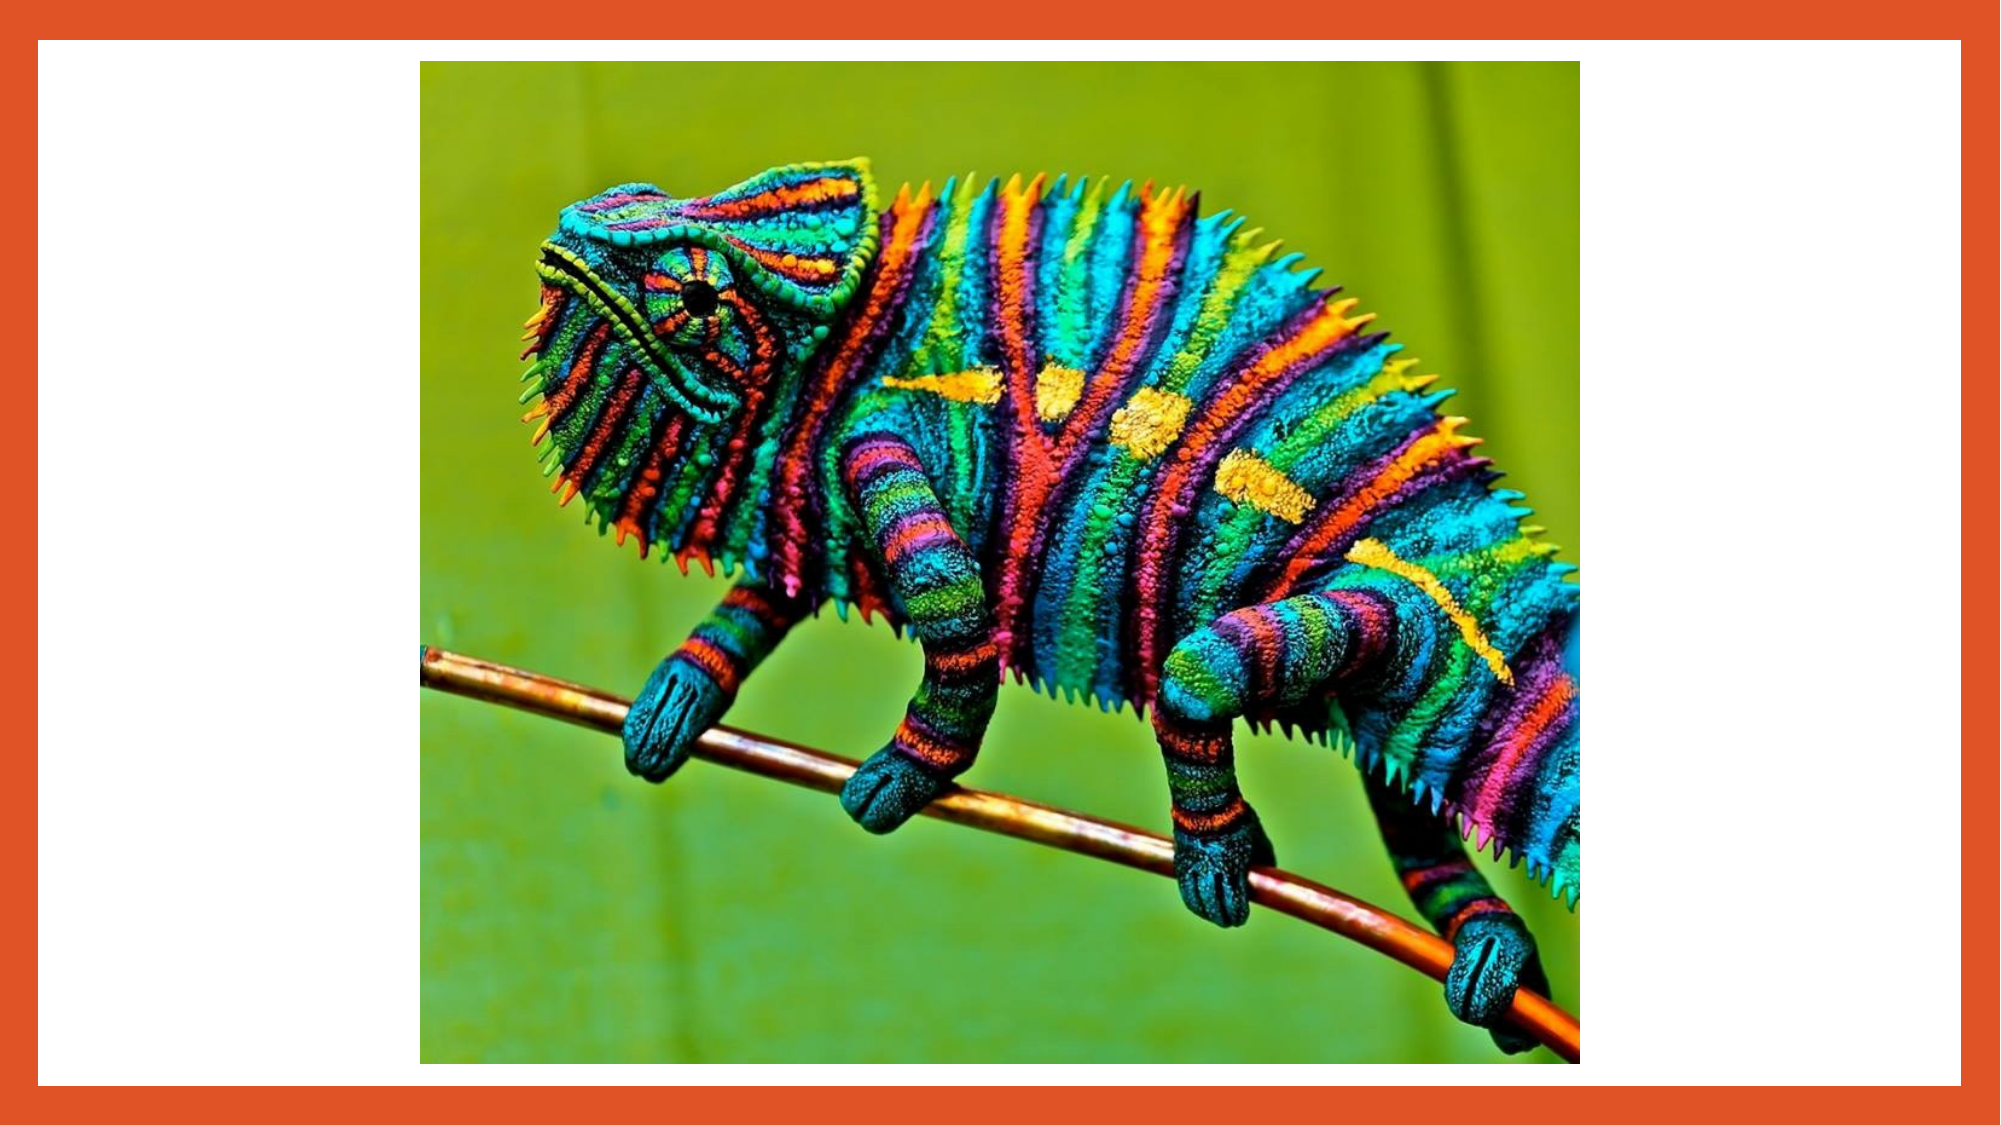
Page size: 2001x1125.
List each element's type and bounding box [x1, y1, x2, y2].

picture [1554, 746, 1580, 791]
picture [1575, 742, 1580, 751]
picture [1574, 756, 1580, 765]
picture [1569, 594, 1580, 604]
picture [1537, 836, 1544, 844]
picture [420, 61, 1580, 1064]
picture [1505, 635, 1517, 643]
